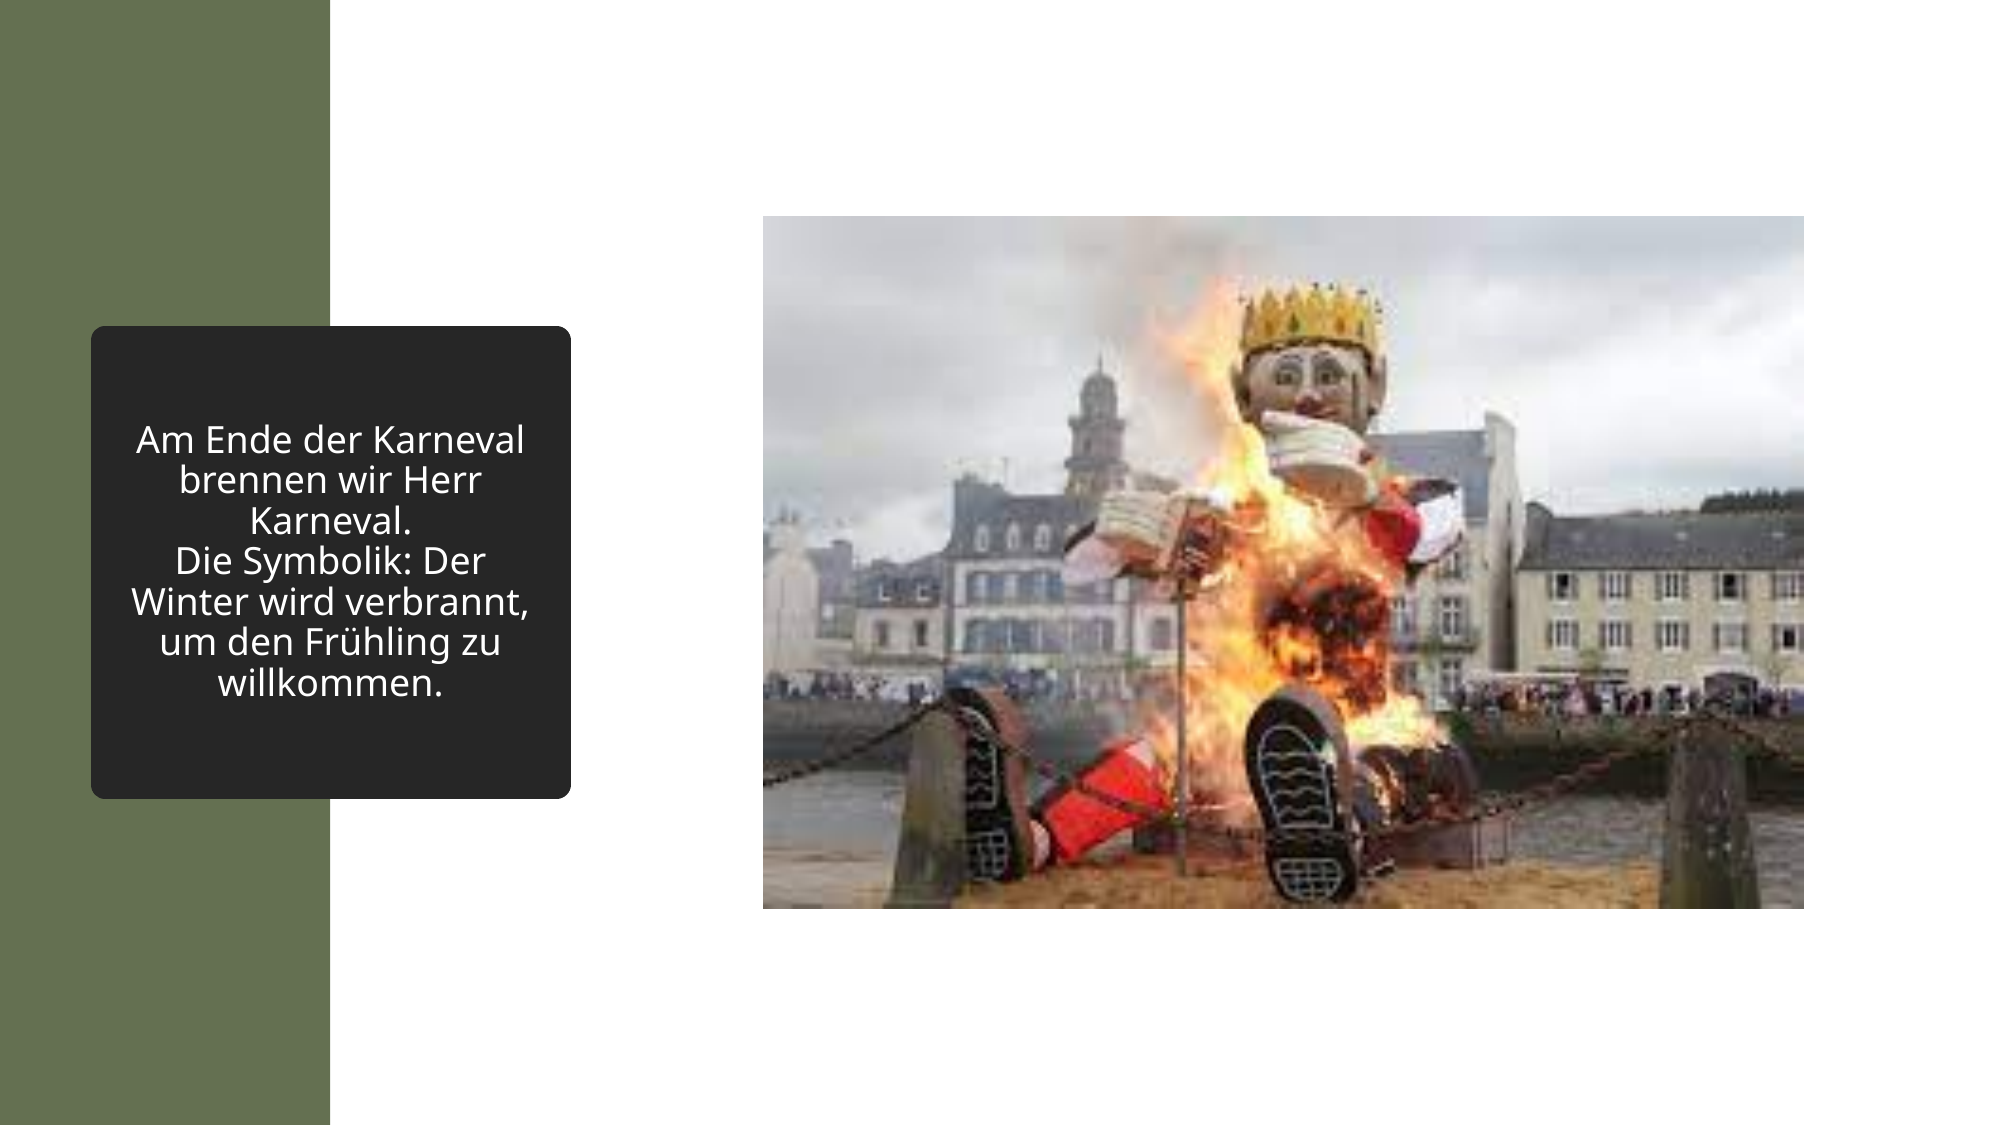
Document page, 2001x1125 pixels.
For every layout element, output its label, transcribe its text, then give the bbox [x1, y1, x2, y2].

picture [763, 216, 1804, 909]
text_box [0, 0, 2000, 1125]
title Am Ende der Karneval brennen wir Herr Karneval. Die Symbolik: Der Winter wird verbrannt, um den Frühling zu willkommen. [105, 340, 557, 785]
